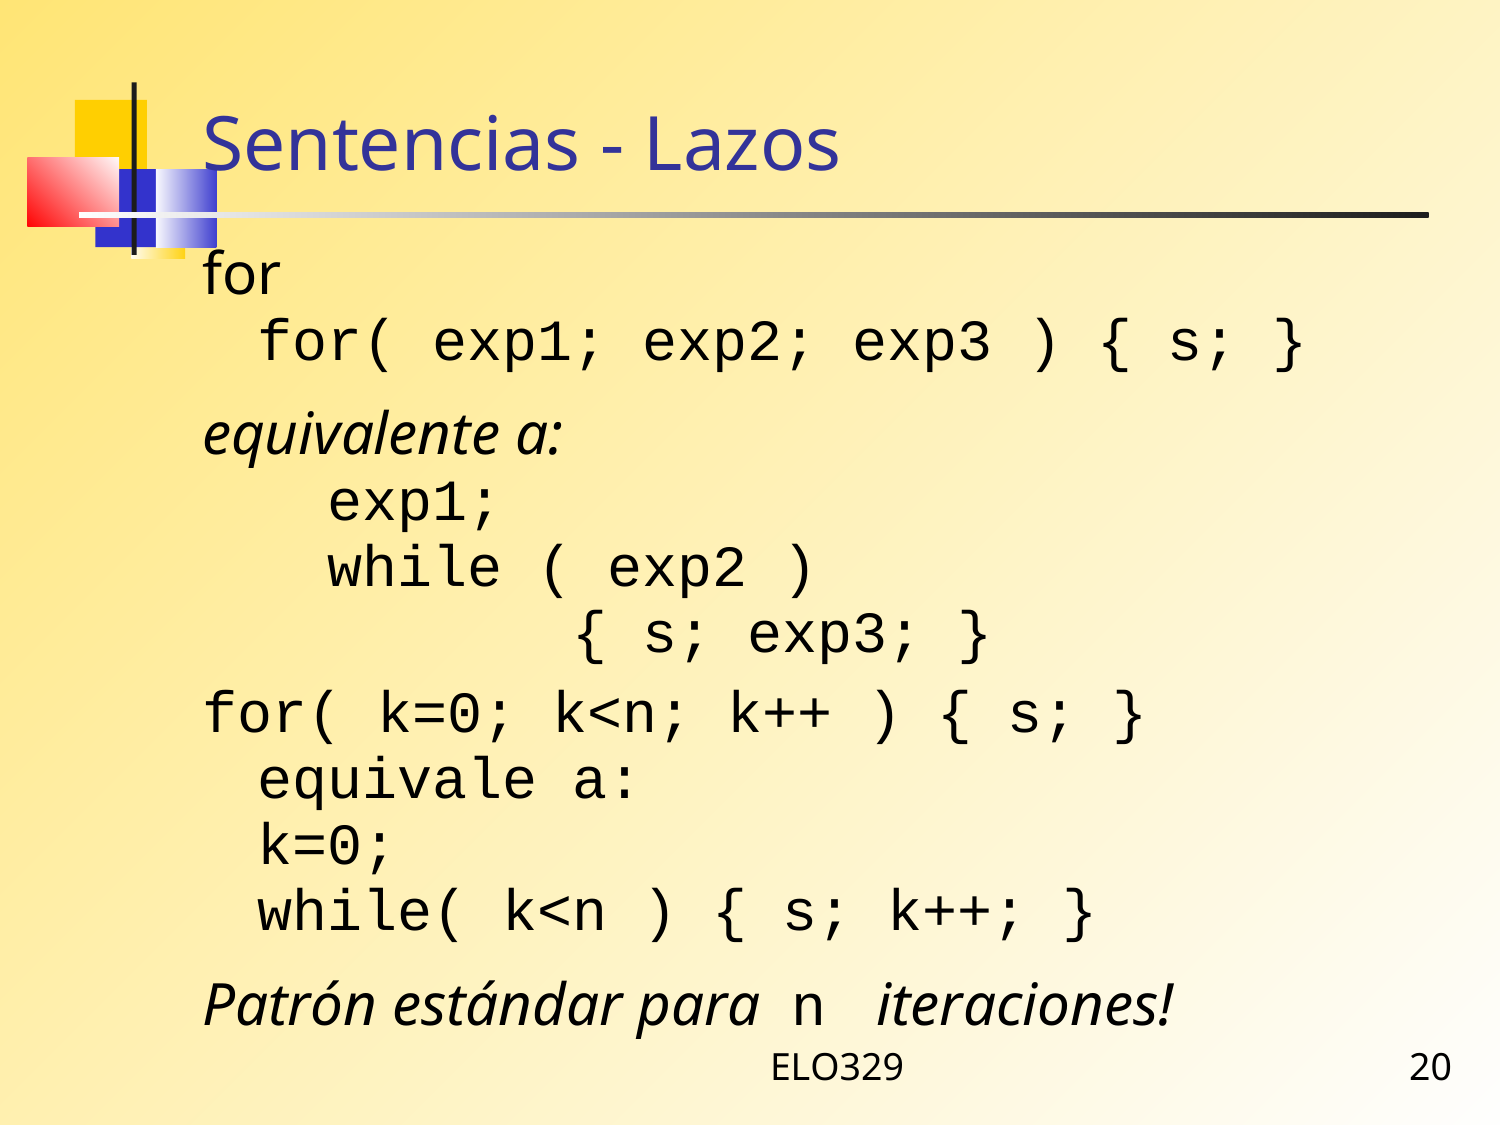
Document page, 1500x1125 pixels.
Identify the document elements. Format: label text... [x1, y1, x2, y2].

list for for( exp1; exp2; exp3 ) { s; } equivalente a: exp1; while ( exp2 ) { s; exp3; } for( k=0; k<n; k++ ) { s; } equivale a: k=0; while( k<n ) { s; k++; } Patrón estándar para n iteraciones! [187, 224, 1463, 1054]
title Sentencias - Lazos [187, 37, 1466, 201]
